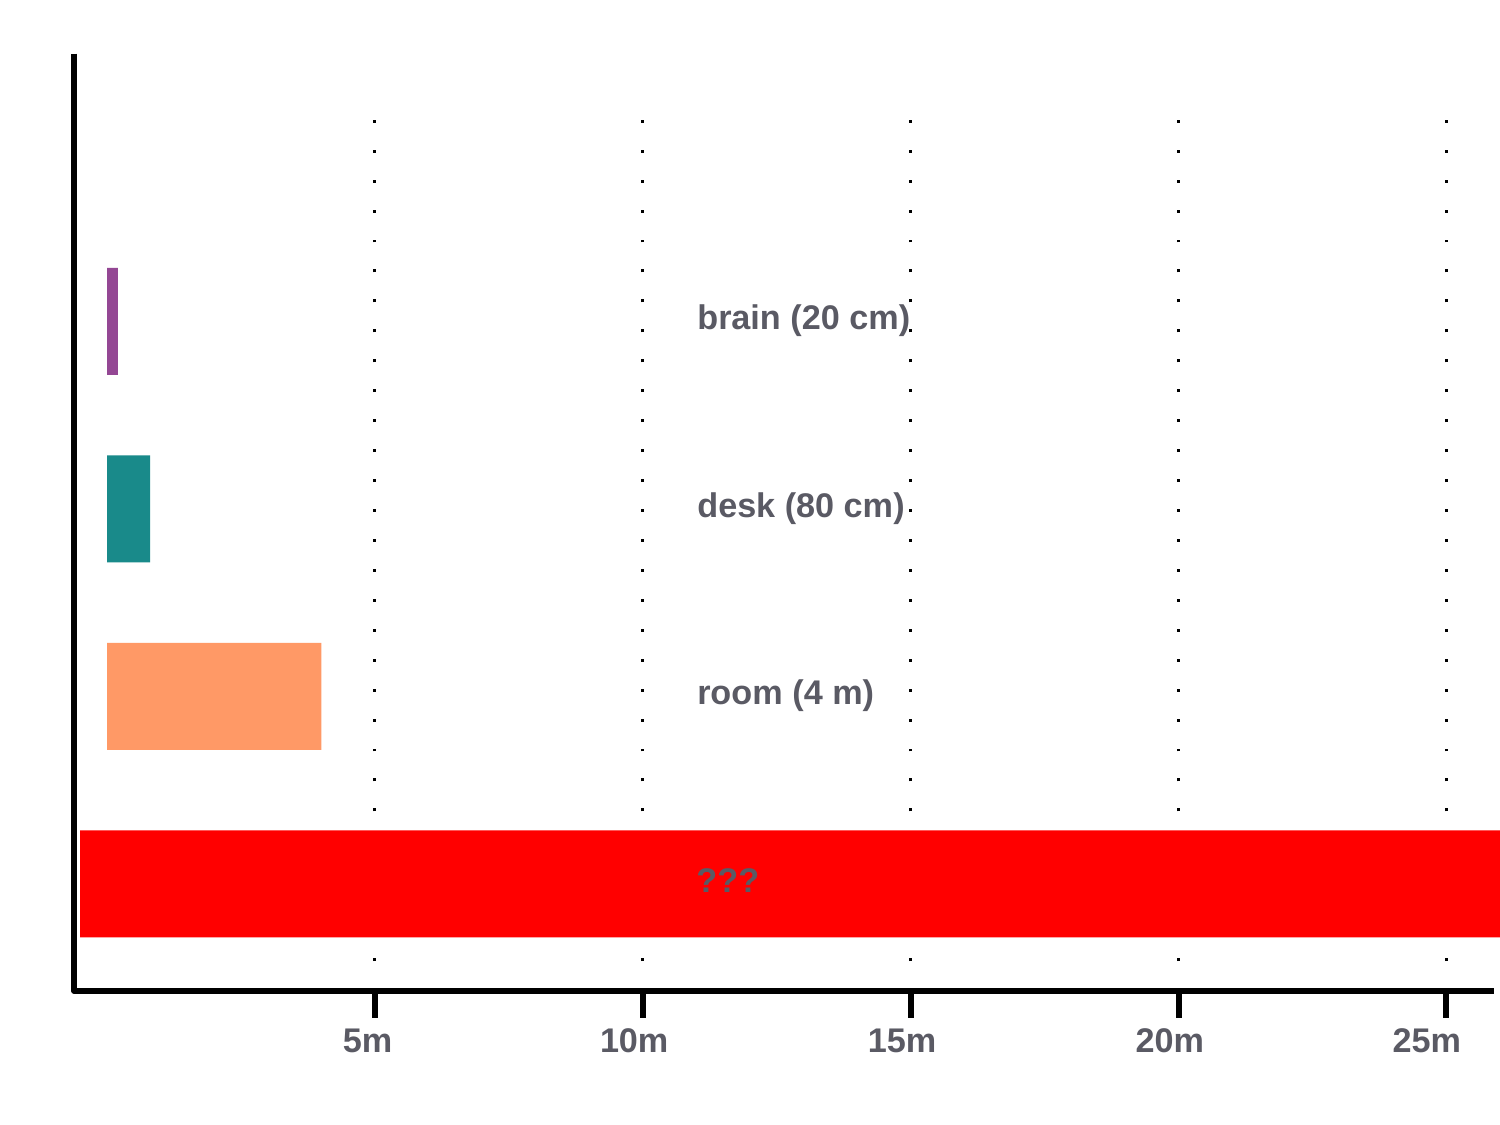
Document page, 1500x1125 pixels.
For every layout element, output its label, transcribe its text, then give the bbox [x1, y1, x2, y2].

text_box 25m [1392, 1019, 1500, 1059]
text_box [80, 830, 1500, 938]
text_box [107, 455, 151, 563]
text_box 10m [600, 1019, 708, 1059]
text_box 20m [1135, 1019, 1243, 1059]
text_box [107, 642, 322, 750]
text_box room (4 m) [697, 671, 875, 710]
text_box 5m [342, 1019, 450, 1059]
text_box desk (80 cm) [697, 484, 906, 523]
text_box brain (20 cm) [697, 296, 911, 335]
text_box 15m [867, 1019, 975, 1059]
text_box ??? [696, 859, 760, 898]
text_box [107, 267, 118, 375]
